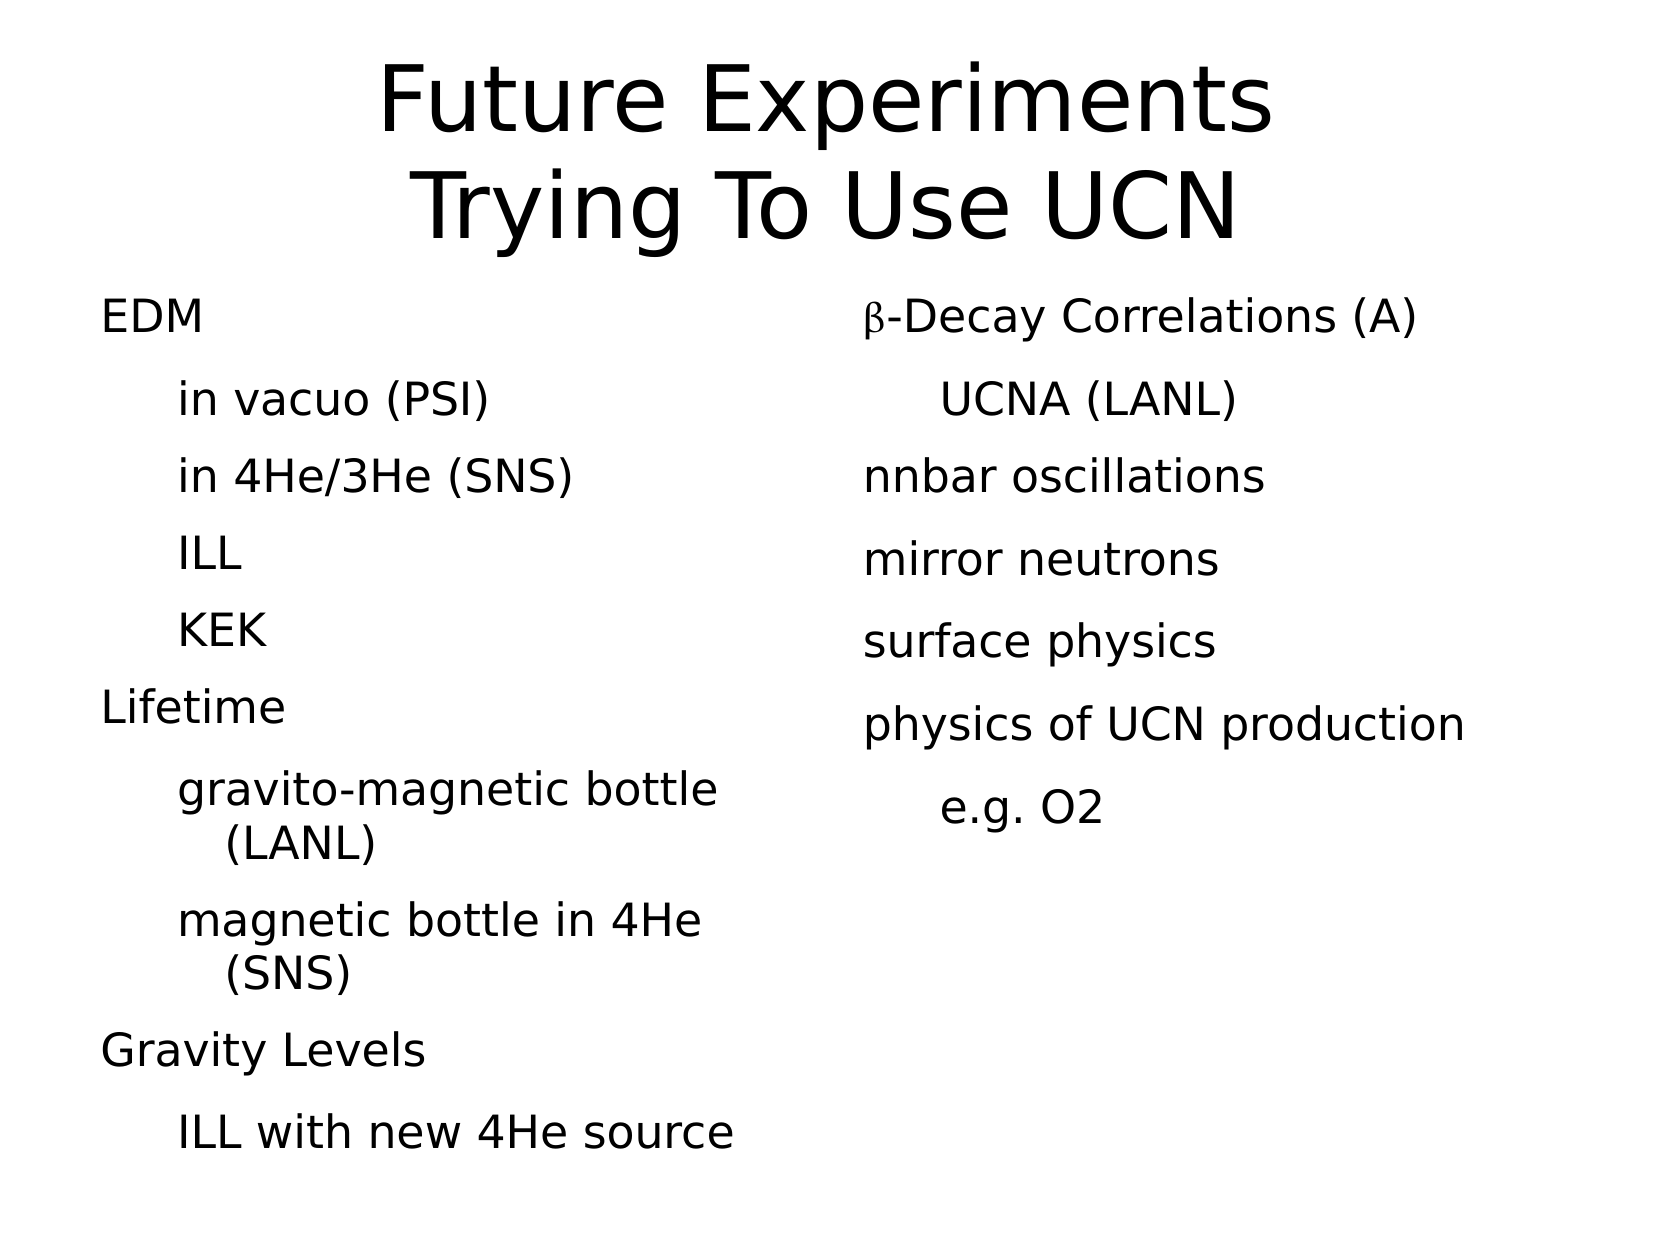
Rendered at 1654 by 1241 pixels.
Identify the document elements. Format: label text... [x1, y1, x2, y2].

list -Decay Correlations (A) UCNA (LANL) nnbar oscillations mirror neutrons surface physics physics of UCN production e.g. O2 [845, 290, 1572, 1094]
list EDM in vacuo (PSI) in 4He/3He (SNS) ILL KEK Lifetime gravito-magnetic bottle (LANL) magnetic bottle in 4He (SNS) Gravity Levels ILL with new 4He source [82, 290, 809, 1160]
title Future Experiments Trying To Use UCN [82, 45, 1571, 261]
